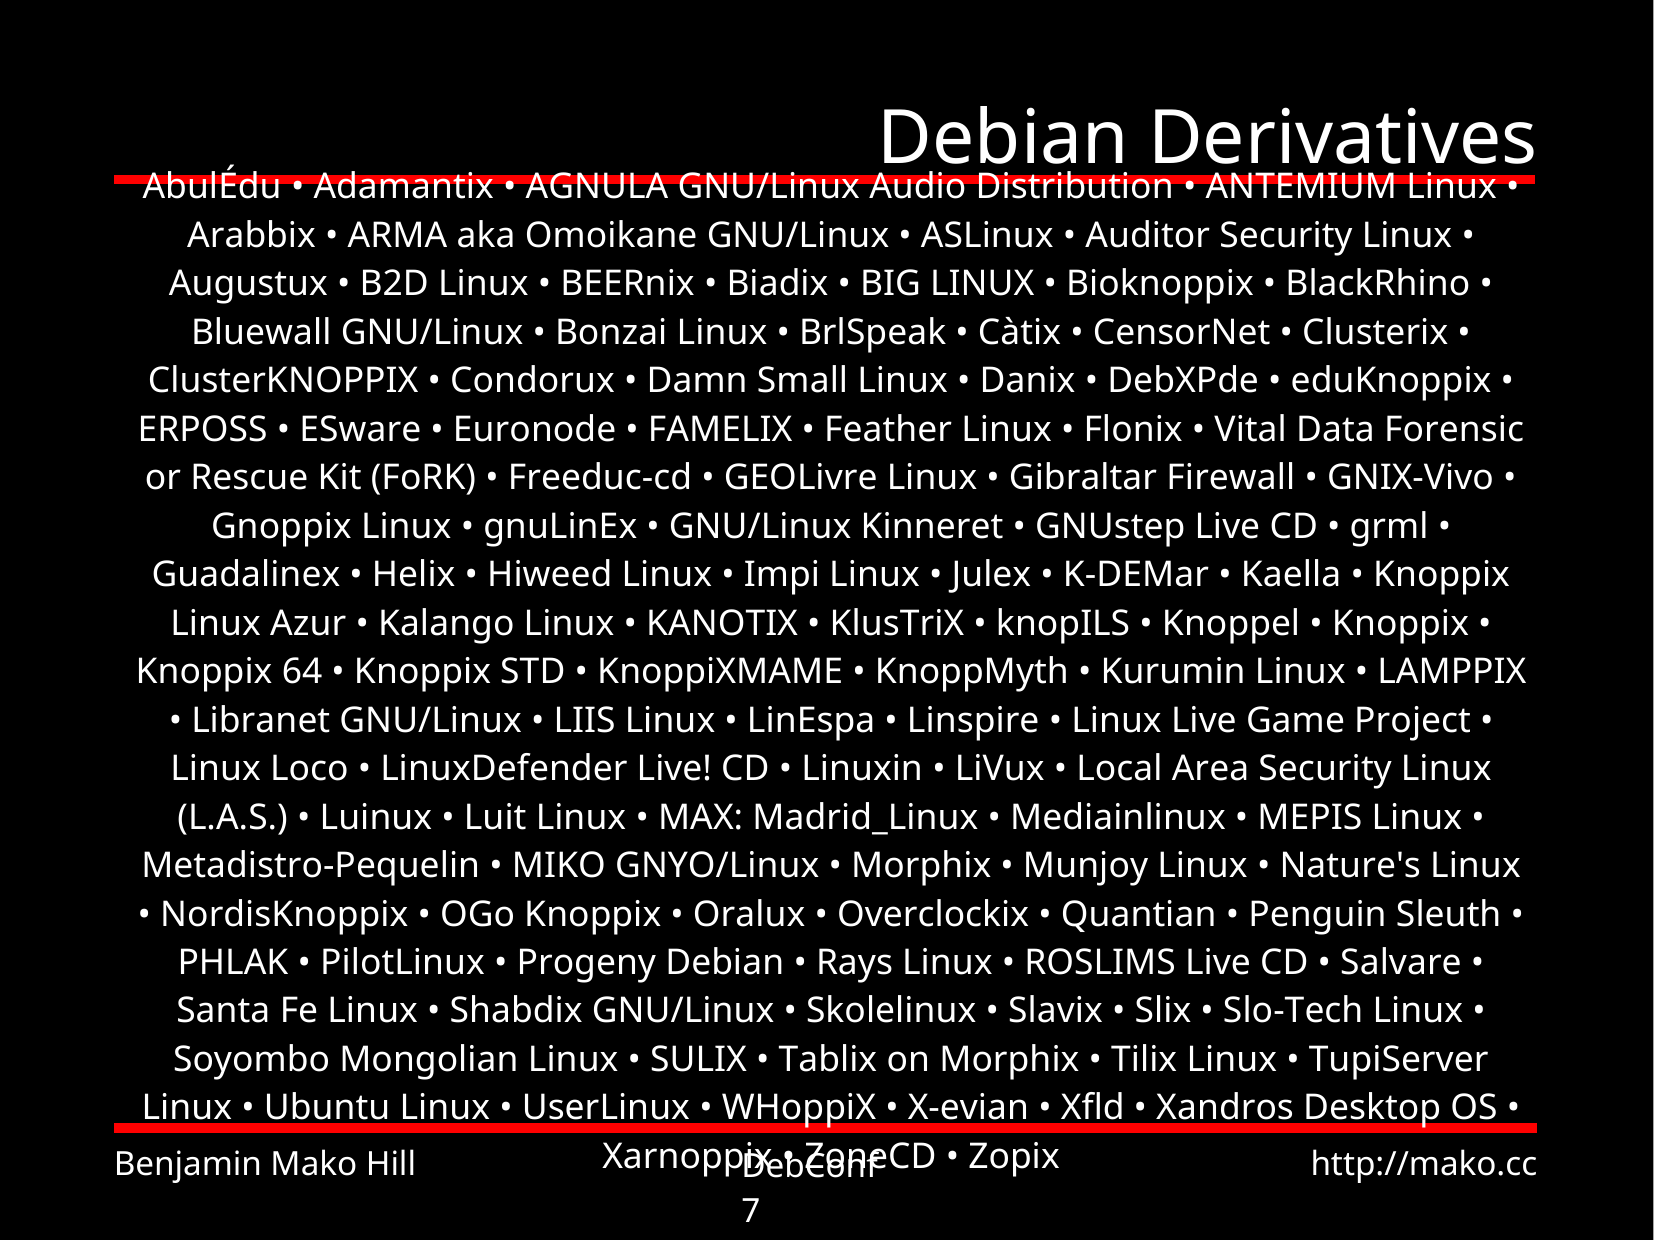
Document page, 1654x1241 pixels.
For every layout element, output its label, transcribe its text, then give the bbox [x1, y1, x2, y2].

title Debian Derivatives [125, 70, 1538, 198]
subtitle AbulÉdu • Adamantix • AGNULA GNU/Linux Audio Distribution • ANTEMIUM Linux • Arabbix • ARMA aka Omoikane GNU/Linux • ASLinux • Auditor Security Linux • Augustux • B2D Linux • BEERnix • Biadix • BIG LINUX • Bioknoppix • BlackRhino • Bluewall GNU/Linux • Bonzai Linux • BrlSpeak • Càtix • CensorNet • Clusterix • ClusterKNOPPIX • Condorux • Damn Small Linux • Danix • DebXPde • eduKnoppix • ERPOSS • ESware • Euronode • FAMELIX • Feather Linux • Flonix • Vital Data Forensic or Rescue Kit (FoRK) • Freeduc-cd • GEOLivre Linux • Gibraltar Firewall • GNIX-Vivo • Gnoppix Linux • gnuLinEx • GNU/Linux Kinneret • GNUstep Live CD • grml • Guadalinex • Helix • Hiweed Linux • Impi Linux • Julex • K-DEMar • Kaella • Knoppix Linux Azur • Kalango Linux • KANOTIX • KlusTriX • knopILS • Knoppel • Knoppix • Knoppix 64 • Knoppix STD • KnoppiXMAME • KnoppMyth • Kurumin Linux • LAMPPIX • Libranet GNU/Linux • LIIS Linux • LinEspa • Linspire • Linux Live Game Project • Linux Loco • LinuxDefender Live! CD • Linuxin • LiVux • Local Area Security Linux (L.A.S.) • Luinux • Luit Linux • MAX: Madrid_Linux • Mediainlinux • MEPIS Linux • Metadistro-Pequelin • MIKO GNYO/Linux • Morphix • Munjoy Linux • Nature's Linux • NordisKnoppix • OGo Knoppix • Oralux • Overclockix • Quantian • Penguin Sleuth • PHLAK • PilotLinux • Progeny Debian • Rays Linux • ROSLIMS Live CD • Salvare • Santa Fe Linux • Shabdix GNU/Linux • Skolelinux • Slavix • Slix • Slo-Tech Linux • Soyombo Mongolian Linux • SULIX • Tablix on Morphix • Tilix Linux • TupiServer Linux • Ubuntu Linux • UserLinux • WHoppiX • X-evian • Xfld • Xandros Desktop OS • Xarnoppix • ZoneCD • Zopix [133, 251, 1530, 1089]
